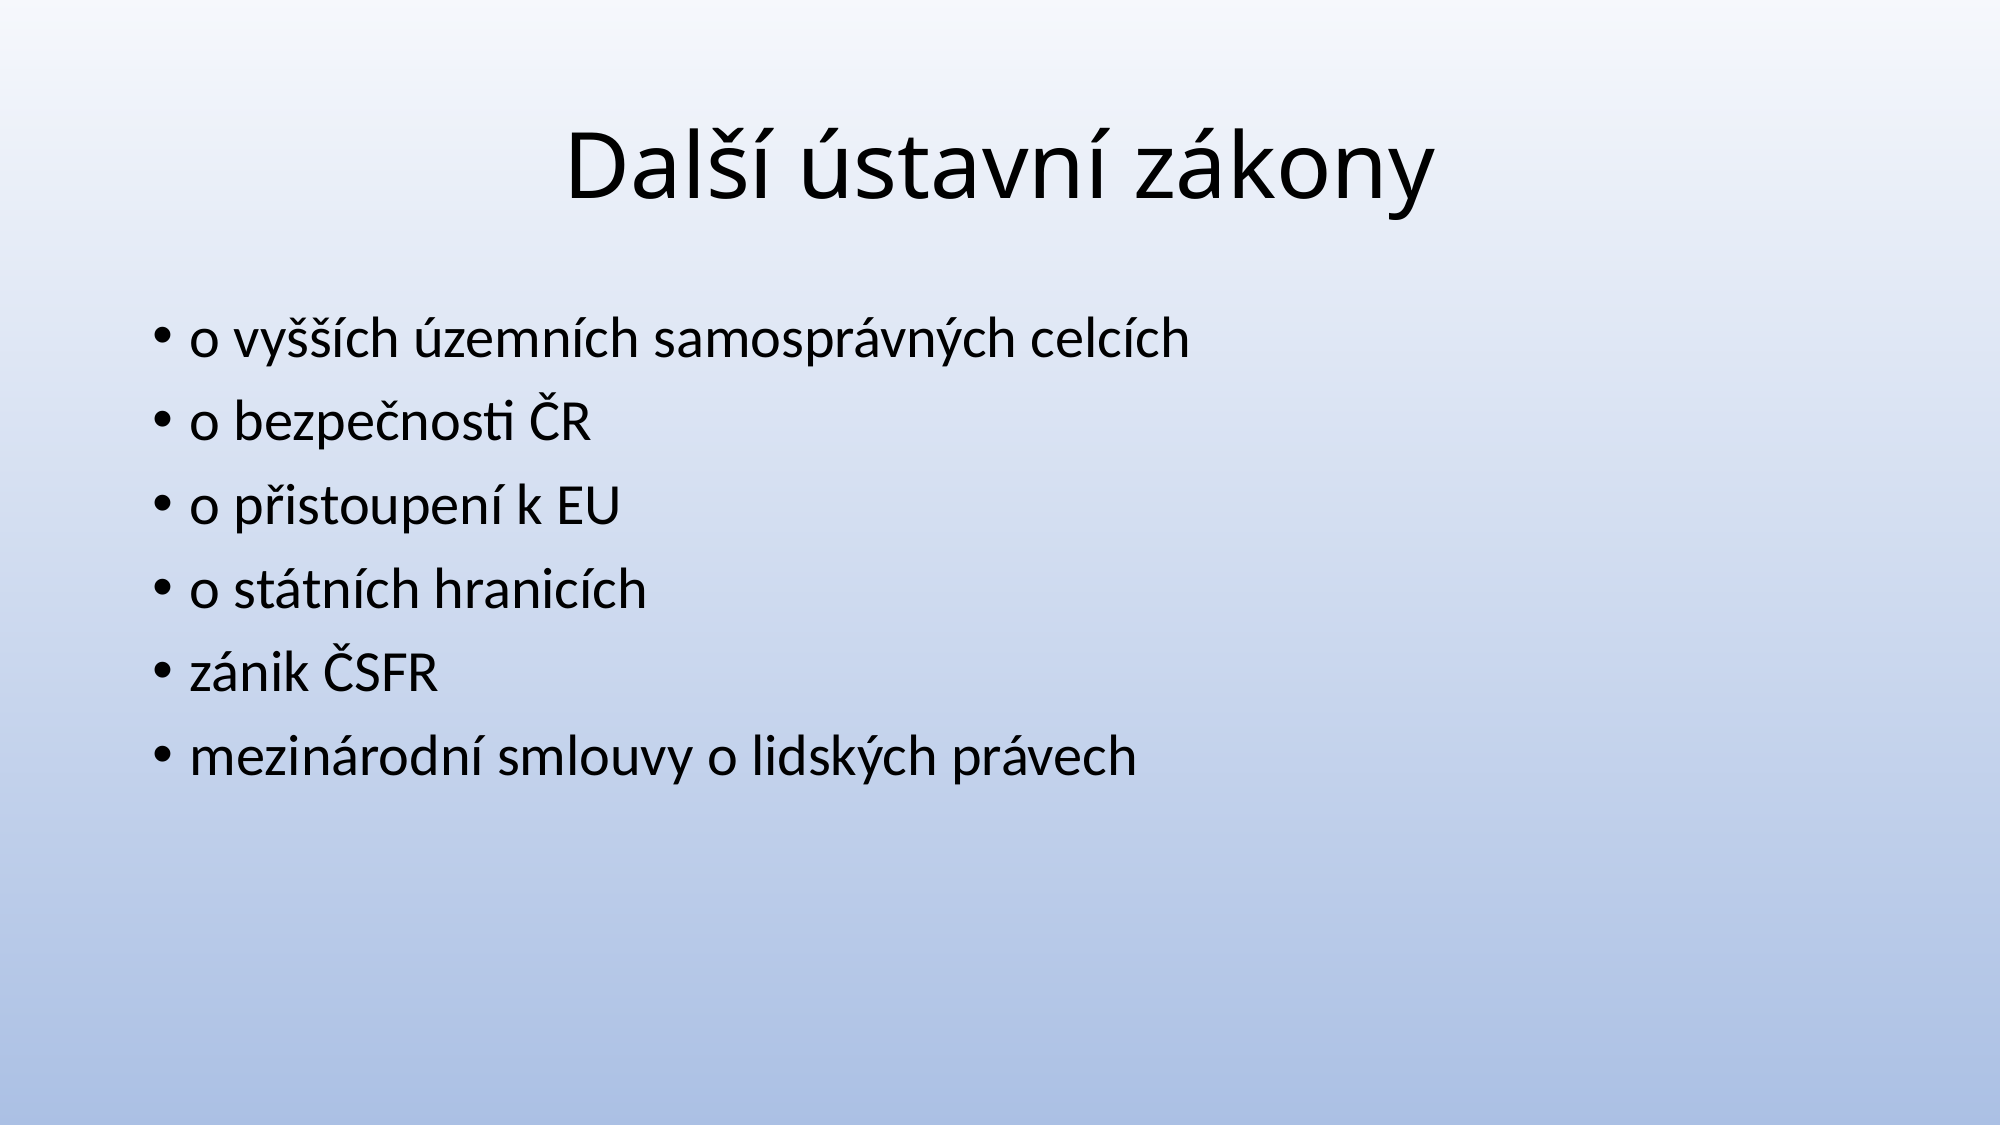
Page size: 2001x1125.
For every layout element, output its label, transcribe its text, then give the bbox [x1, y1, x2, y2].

list o vyšších územních samosprávných celcích o bezpečnosti ČR o přistoupení k EU o státních hranicích zánik ČSFR mezinárodní smlouvy o lidských právech [137, 299, 1863, 1014]
title Další ústavní zákony [137, 59, 1863, 278]
